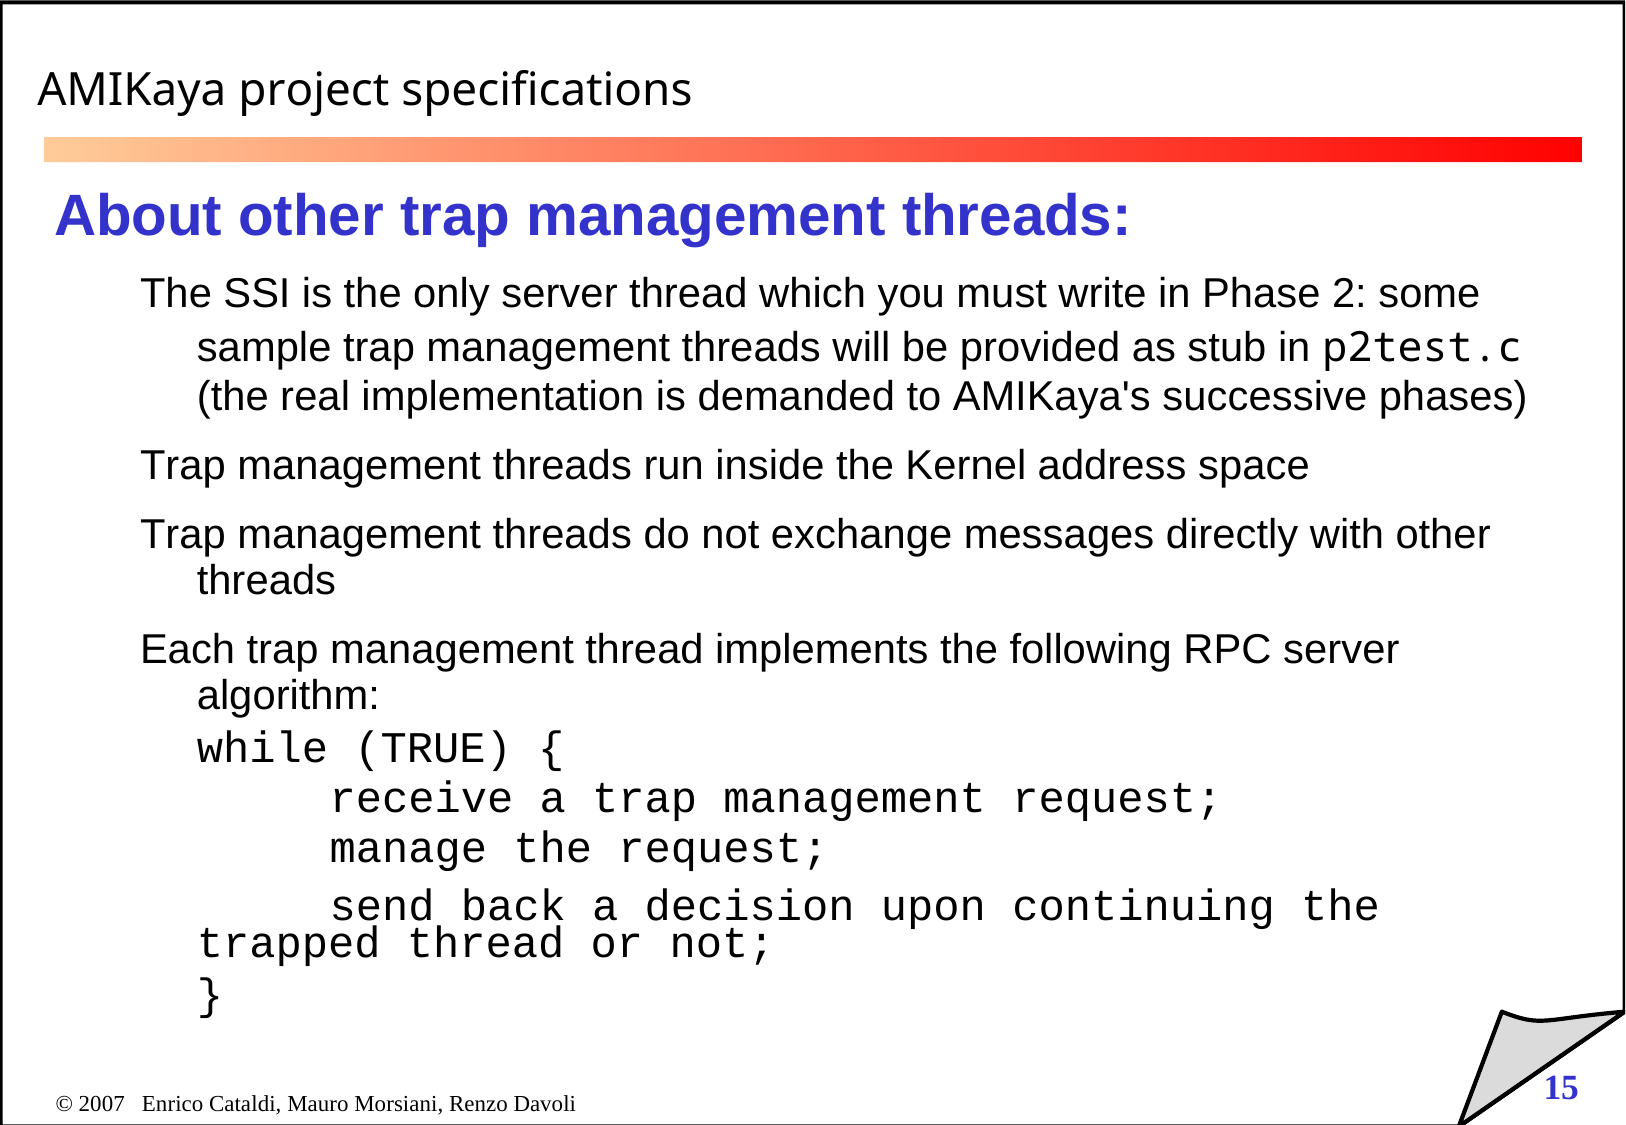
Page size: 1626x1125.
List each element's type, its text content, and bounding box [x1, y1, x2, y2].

title AMIKaya project specifications [37, 44, 1587, 131]
list About other trap management threads: The SSI is the only server thread which you must write in Phase 2: some sample trap management threads will be provided as stub in p2test.c (the real implementation is demanded to AMIKaya's successive phases) Trap management threads run inside the Kernel address space Trap management threads do not exchange messages directly with other threads Each trap management thread implements the following RPC server algorithm: while (TRUE) { receive a trap management request; manage the request; send back a decision upon continuing the trapped thread or not; } [54, 187, 1571, 1059]
